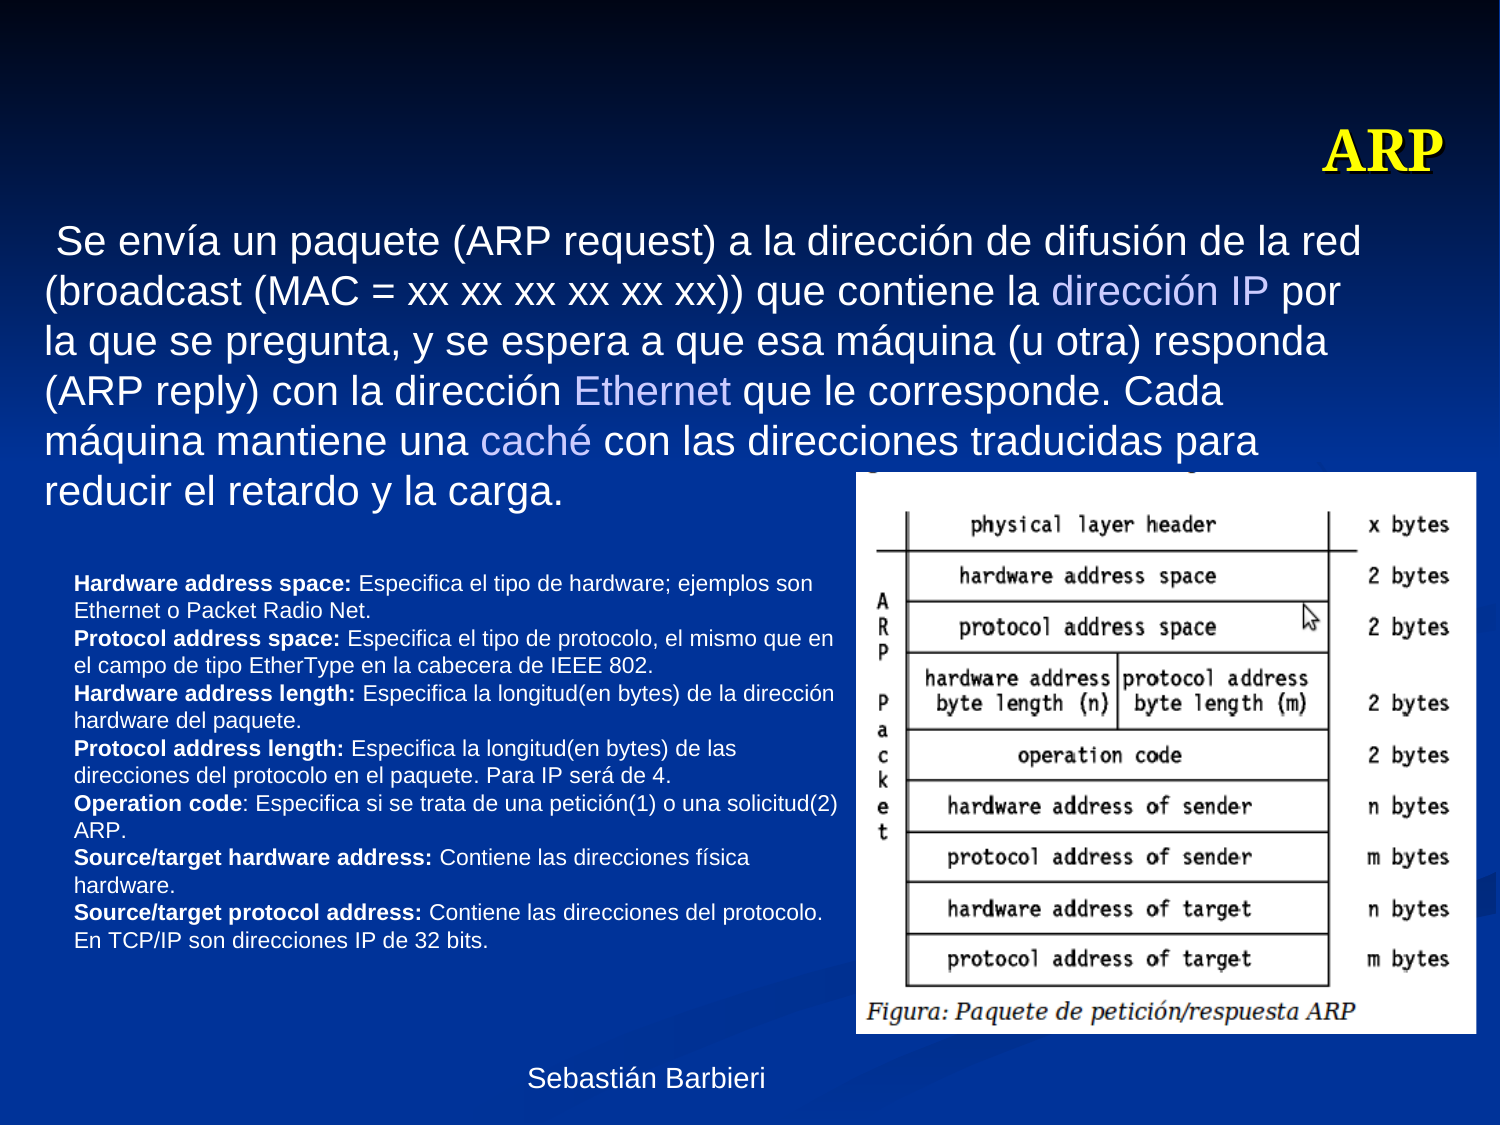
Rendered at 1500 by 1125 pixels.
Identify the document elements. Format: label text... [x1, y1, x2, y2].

text_box Se envía un paquete (ARP request) a la dirección de difusión de la red (broadcast (MAC = xx xx xx xx xx xx)) que contiene la dirección IP por la que se pregunta, y se espera a que esa máquina (u otra) responda (ARP reply) con la dirección Ethernet que le corresponde. Cada máquina mantiene una caché con las direcciones traducidas para reducir el retardo y la carga. [29, 206, 1388, 1125]
picture [856, 472, 1477, 1034]
title ARP [118, 29, 1477, 266]
text_box Hardware address space: Especifica el tipo de hardware; ejemplos son Ethernet o Packet Radio Net. Protocol address space: Especifica el tipo de protocolo, el mismo que en el campo de tipo EtherType en la cabecera de IEEE 802. Hardware address length: Especifica la longitud(en bytes) de la dirección hardware del paquete. Protocol address length: Especifica la longitud(en bytes) de las direcciones del protocolo en el paquete. Para IP será de 4. Operation code: Especifica si se trata de una petición(1) o una solicitud(2) ARP. Source/target hardware address: Contiene las direcciones física hardware. Source/target protocol address: Contiene las direcciones del protocolo. En TCP/IP son direcciones IP de 32 bits. [58, 560, 857, 1094]
